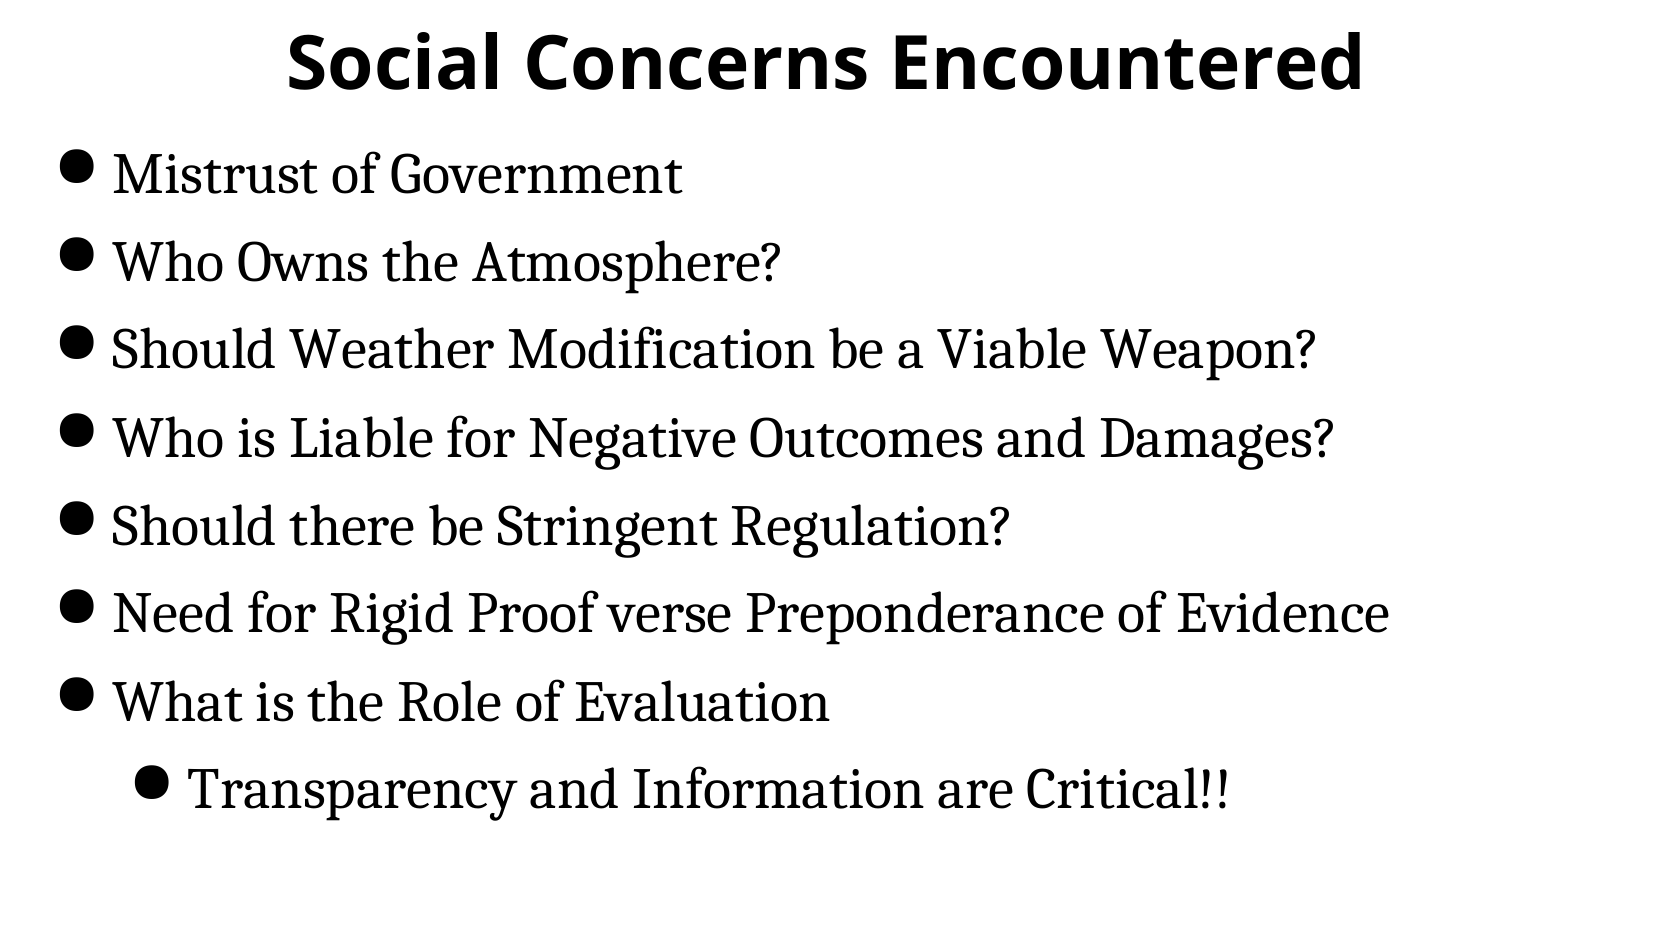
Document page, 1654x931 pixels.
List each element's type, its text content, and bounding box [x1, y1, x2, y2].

title Social Concerns Encountered [0, 11, 1654, 119]
text_box Mistrust of Government Who Owns the Atmosphere? Should Weather Modification be a Viable Weapon? Who is Liable for Negative Outcomes and Damages? Should there be Stringent Regulation? Need for Rigid Proof verse Preponderance of Evidence What is the Role of Evaluation Transparency and Information are Critical!! [37, 67, 1622, 828]
